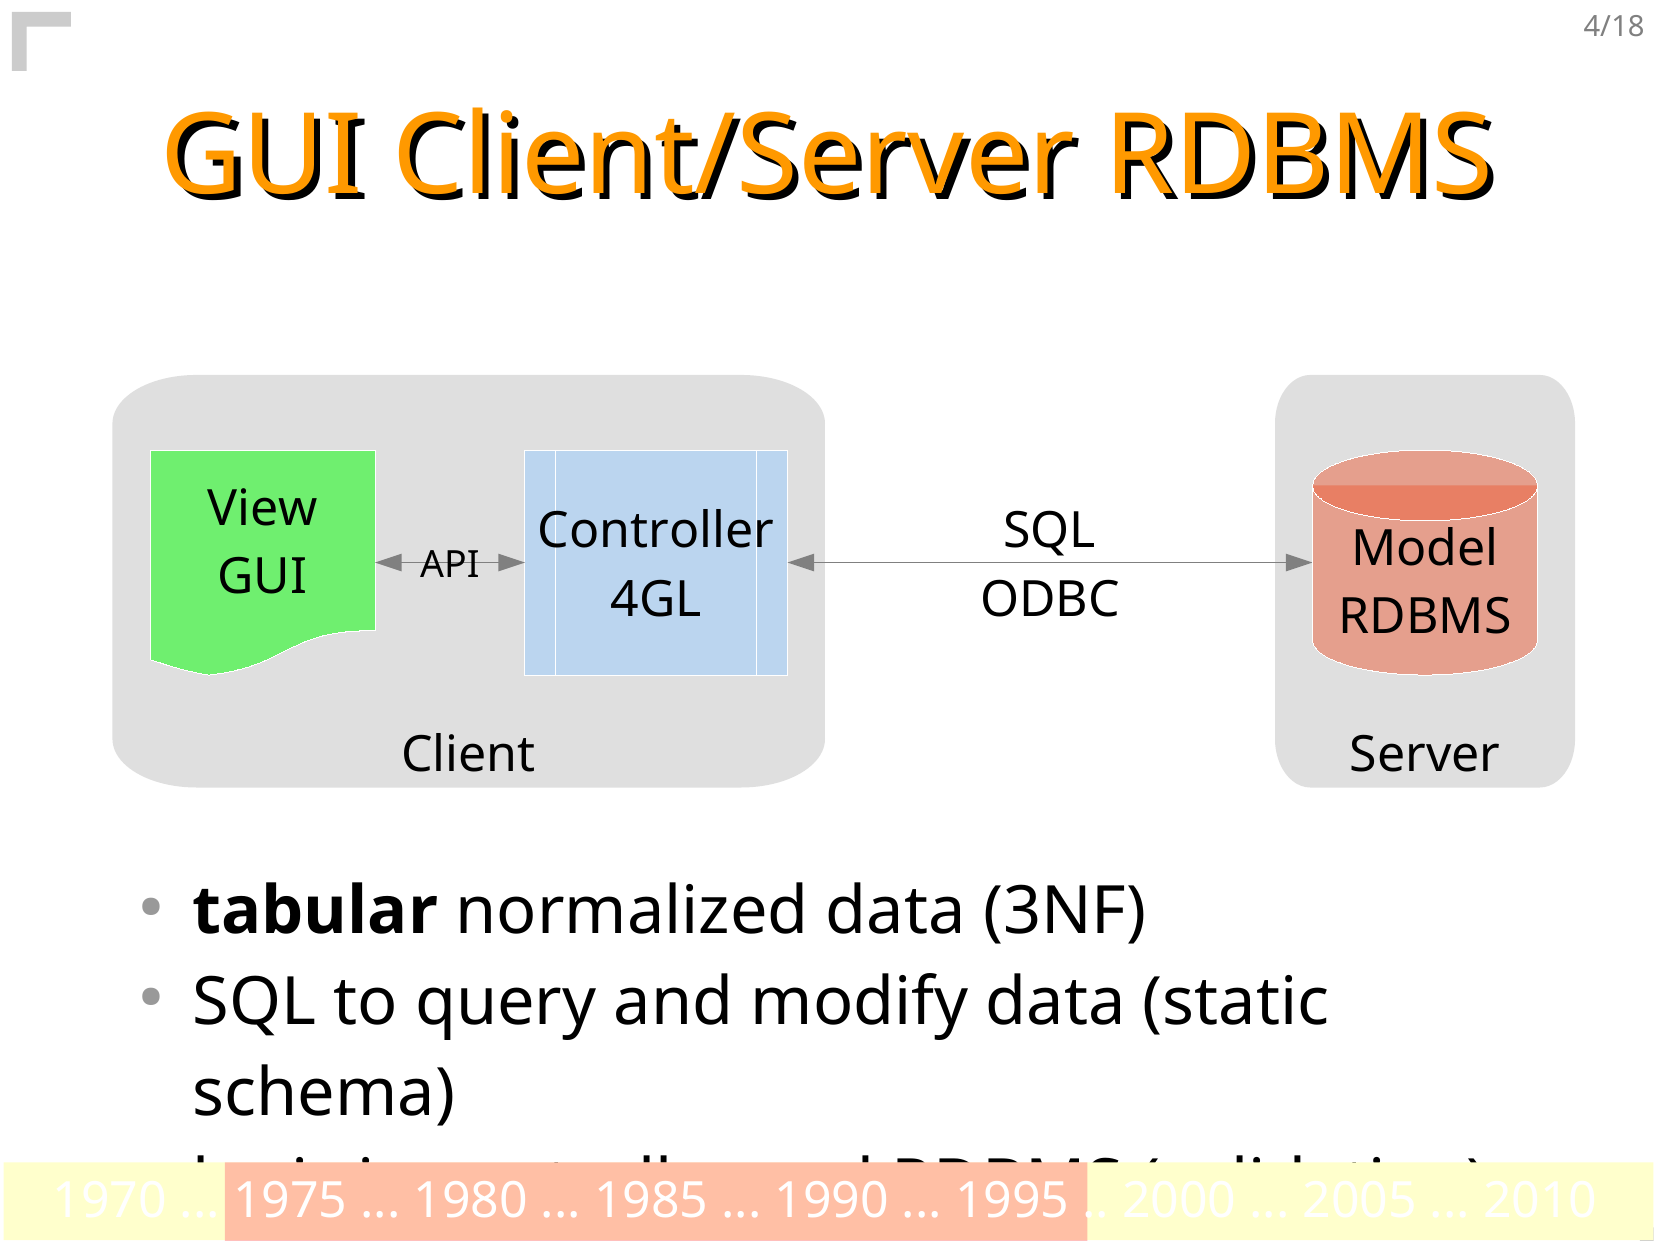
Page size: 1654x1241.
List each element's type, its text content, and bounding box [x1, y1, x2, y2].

text_box [3, 1162, 1654, 1241]
text_box Server [1275, 374, 1576, 788]
title GUI Client/Server RDBMS [121, 46, 1534, 254]
text_box 1970 ... 1975 ... 1980 ... 1985 ... 1990 ... 1995 .. 2000 ... 2005 ... 2010 [0, 1159, 1651, 1238]
text_box Client [112, 374, 826, 788]
text_box Model RDBMS [1312, 450, 1538, 676]
text_box Controller 4GL [525, 450, 788, 676]
text_box View GUI [150, 450, 376, 676]
list tabular normalized data (3NF) SQL to query and modify data (static schema) logic in controller and RDBMS (validation) [121, 862, 1561, 1132]
